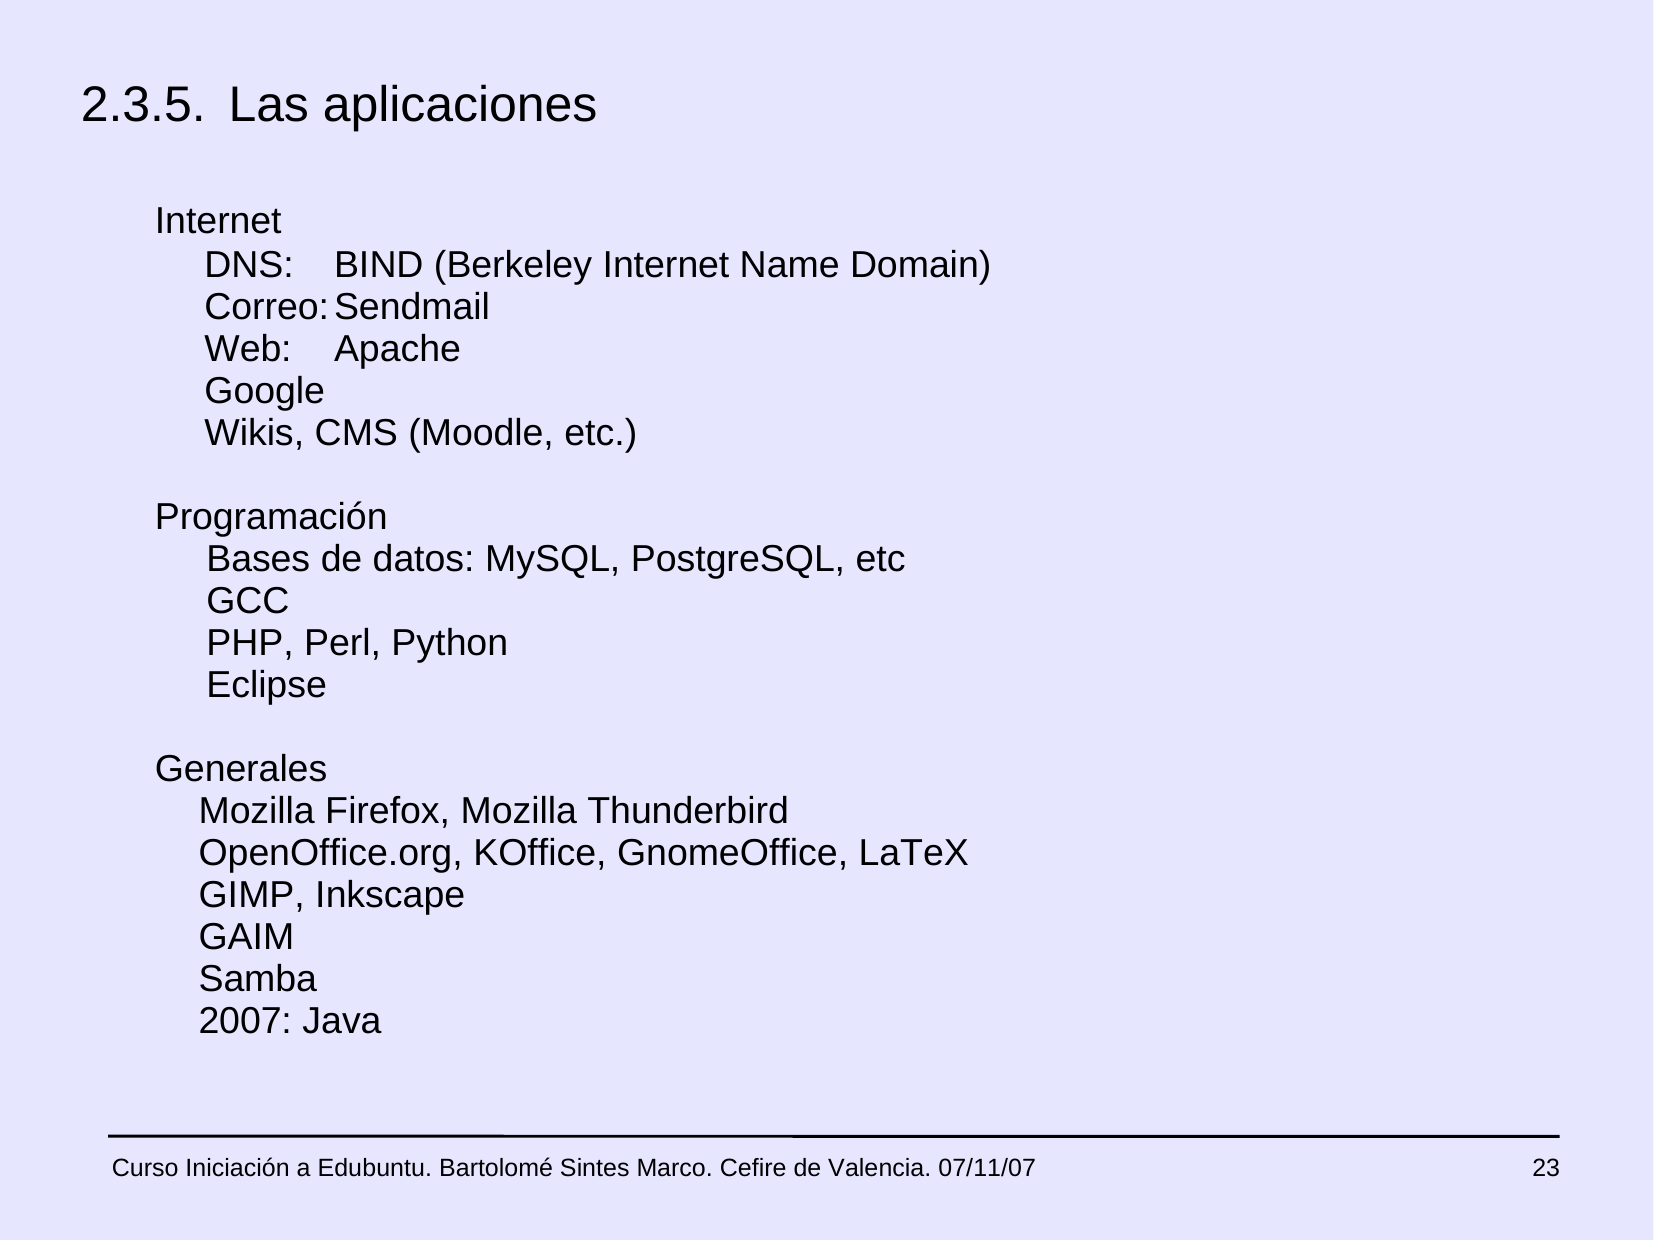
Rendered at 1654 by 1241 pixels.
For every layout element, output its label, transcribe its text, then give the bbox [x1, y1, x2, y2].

text_box 2.3.5. Las aplicaciones Internet DNS: BIND (Berkeley Internet Name Domain) Correo: Sendmail Web: Apache Google Wikis, CMS (Moodle, etc.) Programación Bases de datos: MySQL, PostgreSQL, etc GCC PHP, Perl, Python Eclipse Generales Mozilla Firefox, Mozilla Thunderbird OpenOffice.org, KOffice, GnomeOffice, LaTeX GIMP, Inkscape GAIM Samba 2007: Java [80, 76, 1534, 1090]
